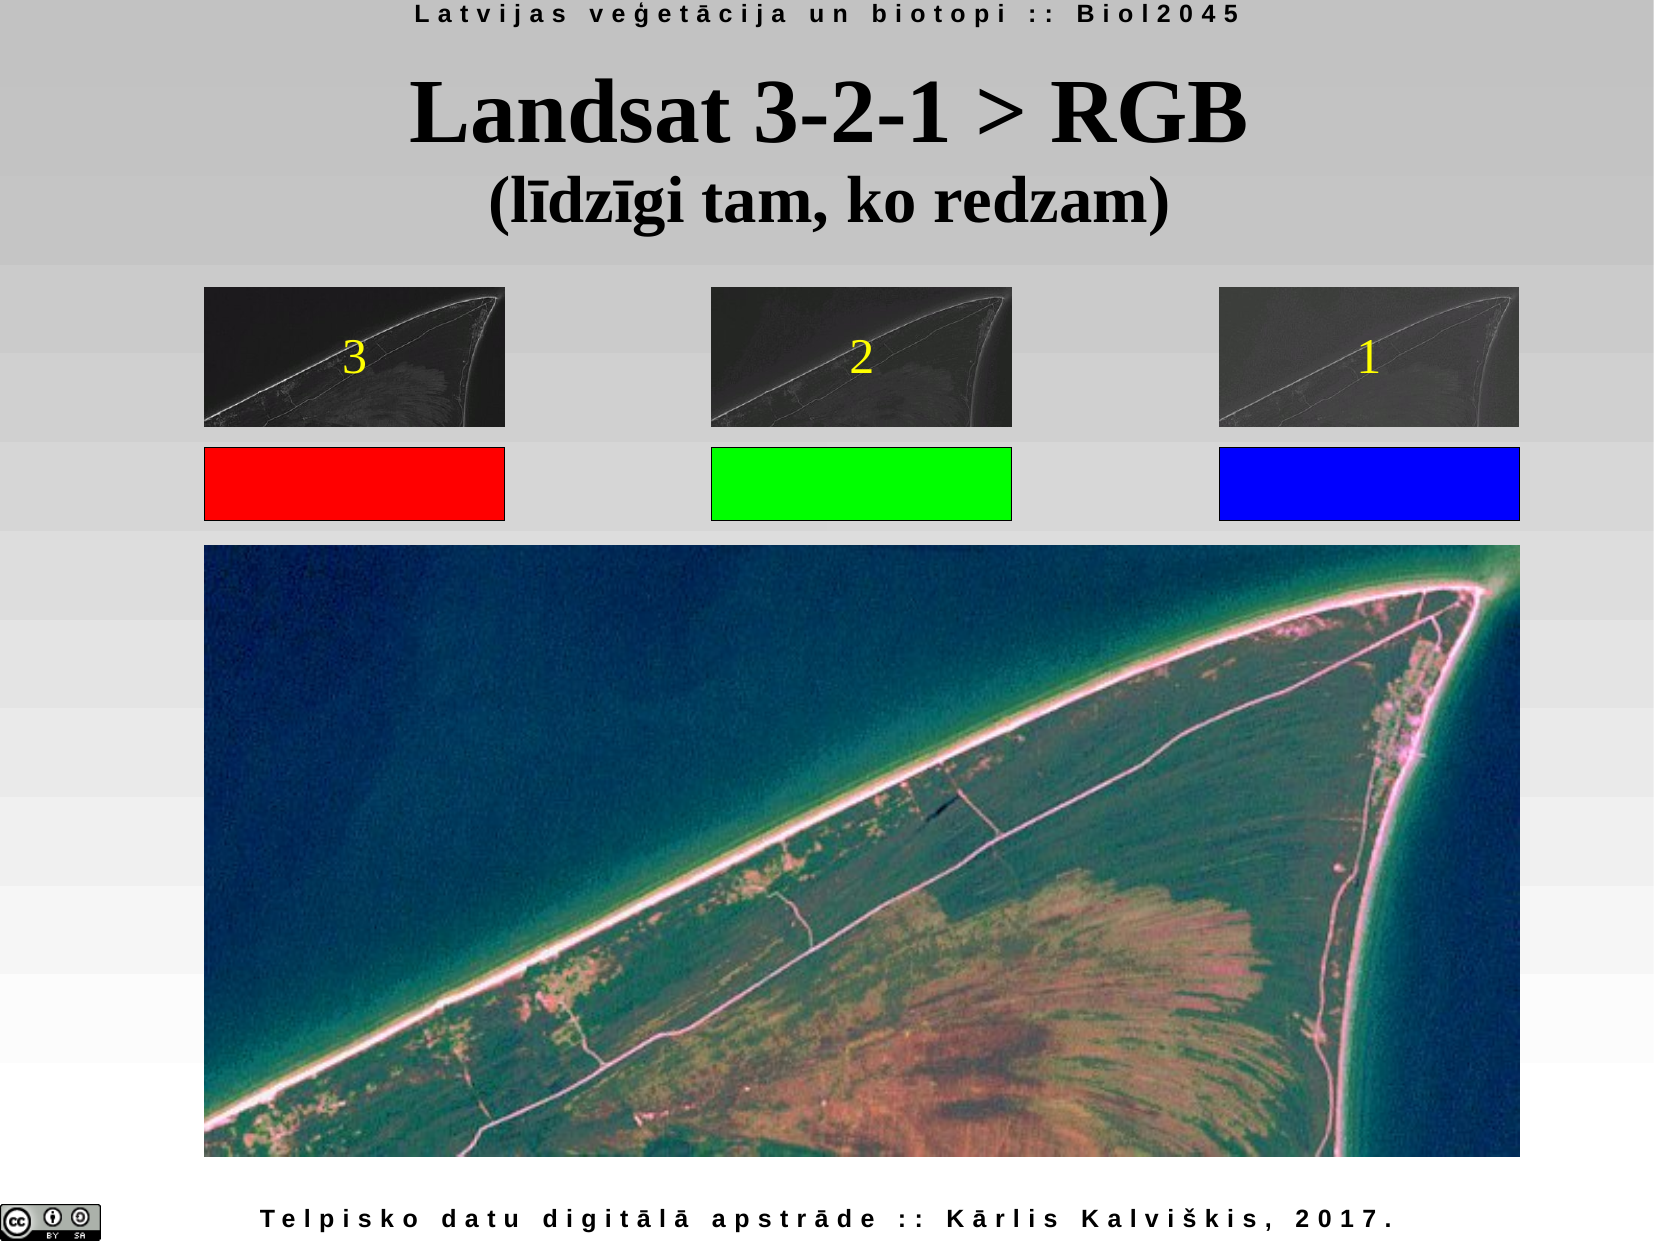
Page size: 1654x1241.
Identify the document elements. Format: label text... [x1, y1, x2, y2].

text_box [1219, 447, 1520, 521]
title Landsat 3-2-1 > RGB (līdzīgi tam, ko redzam) [34, 61, 1626, 296]
text_box [204, 447, 505, 521]
picture [0, 0, 1654, 1241]
text_box [711, 447, 1012, 521]
